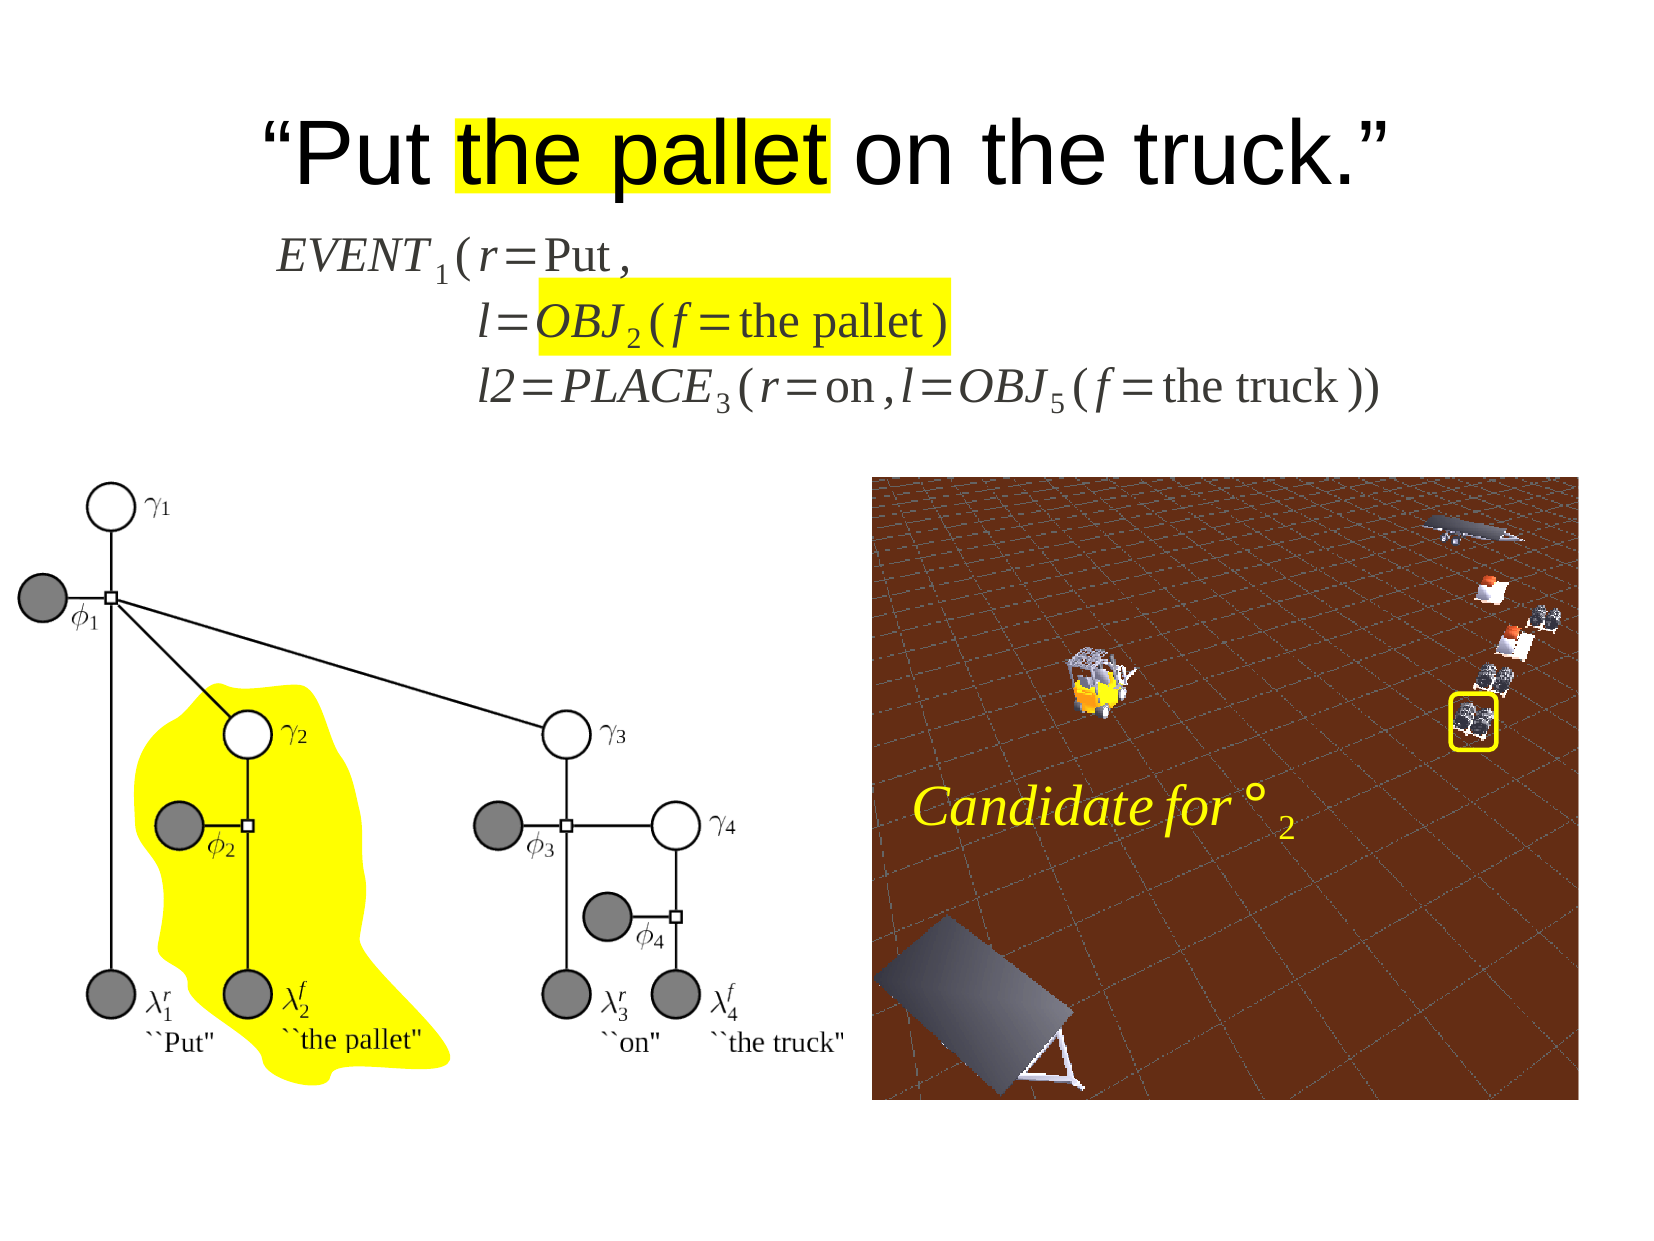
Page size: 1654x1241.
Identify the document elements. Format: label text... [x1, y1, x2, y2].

picture [17, 480, 843, 1053]
title “Put the pallet on the truck.” [82, 49, 1571, 257]
chart [267, 227, 1386, 421]
text_box [259, 1053, 451, 1086]
chart [905, 773, 1302, 847]
picture [872, 475, 1579, 1100]
